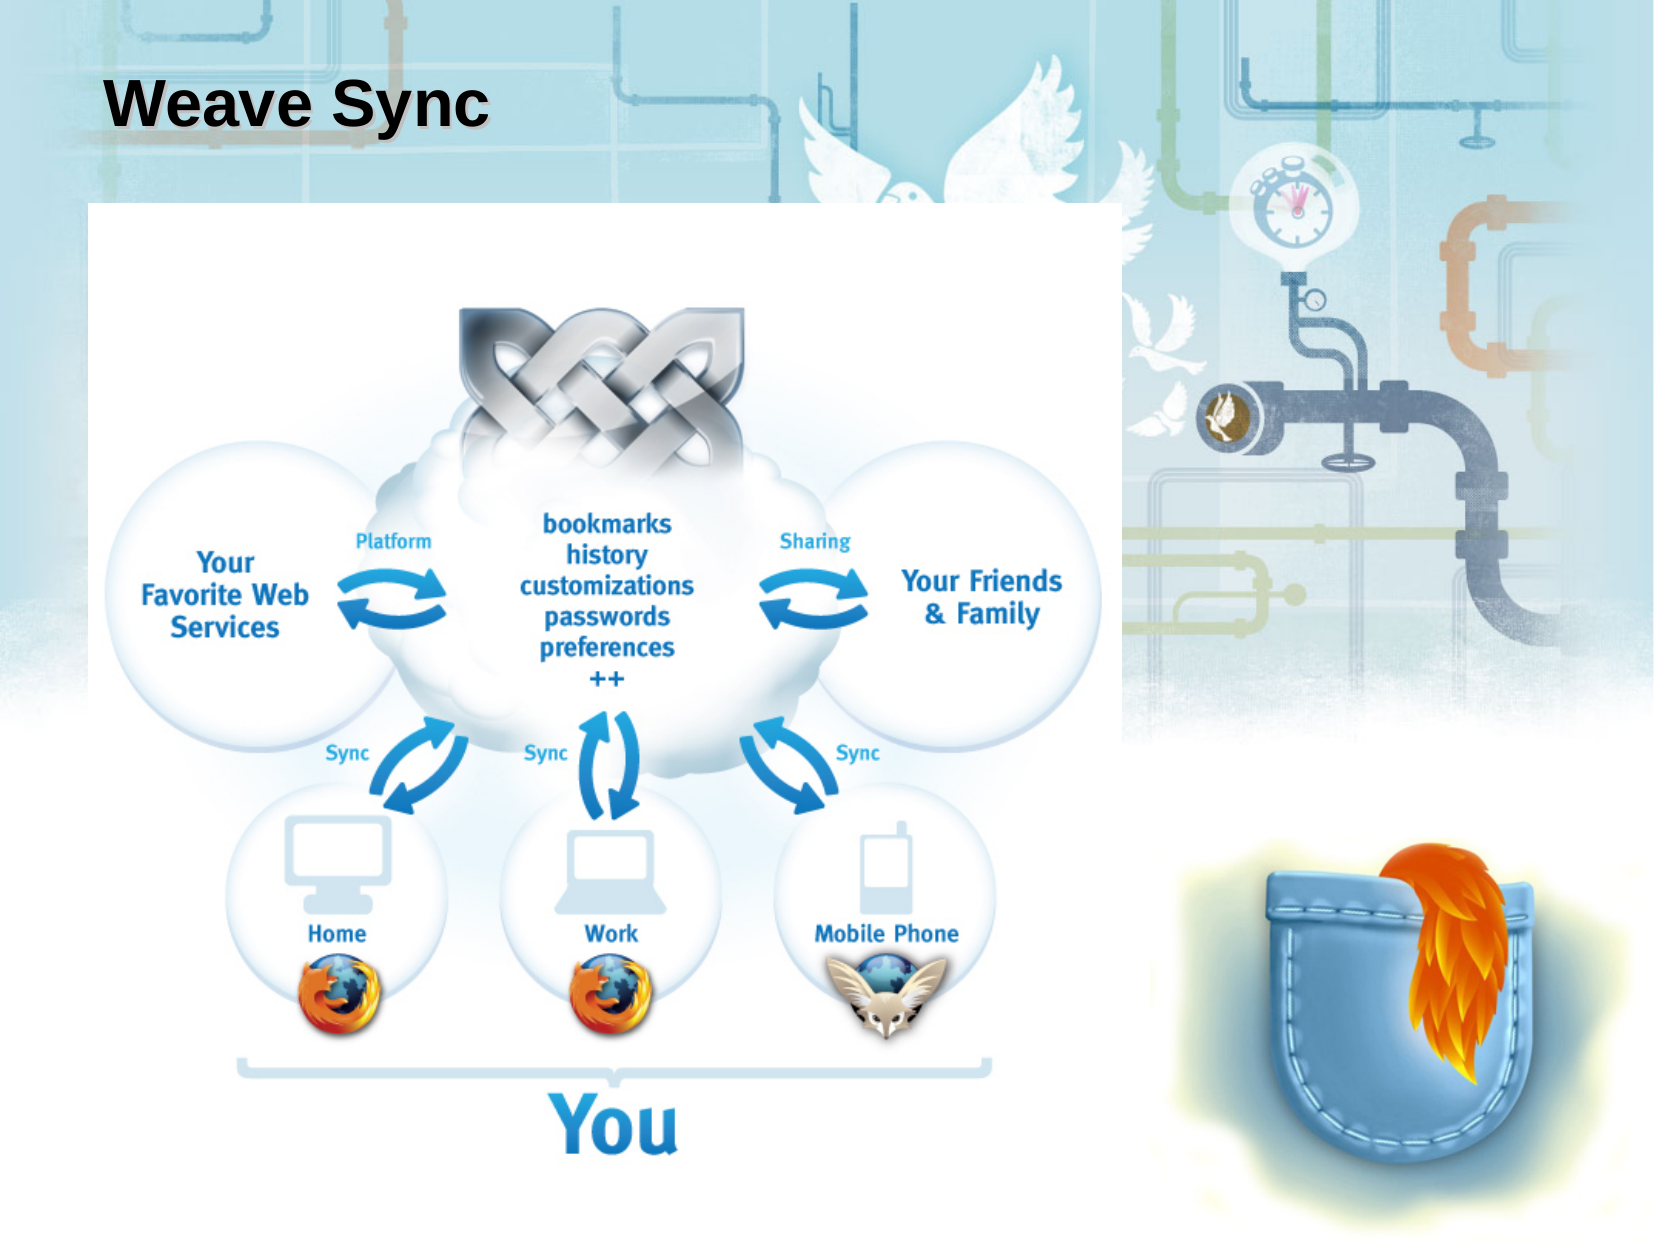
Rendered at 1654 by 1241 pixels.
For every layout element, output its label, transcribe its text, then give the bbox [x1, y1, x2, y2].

picture [0, 0, 1654, 1211]
text_box Weave Sync [88, 59, 886, 203]
picture [1150, 837, 1654, 1241]
